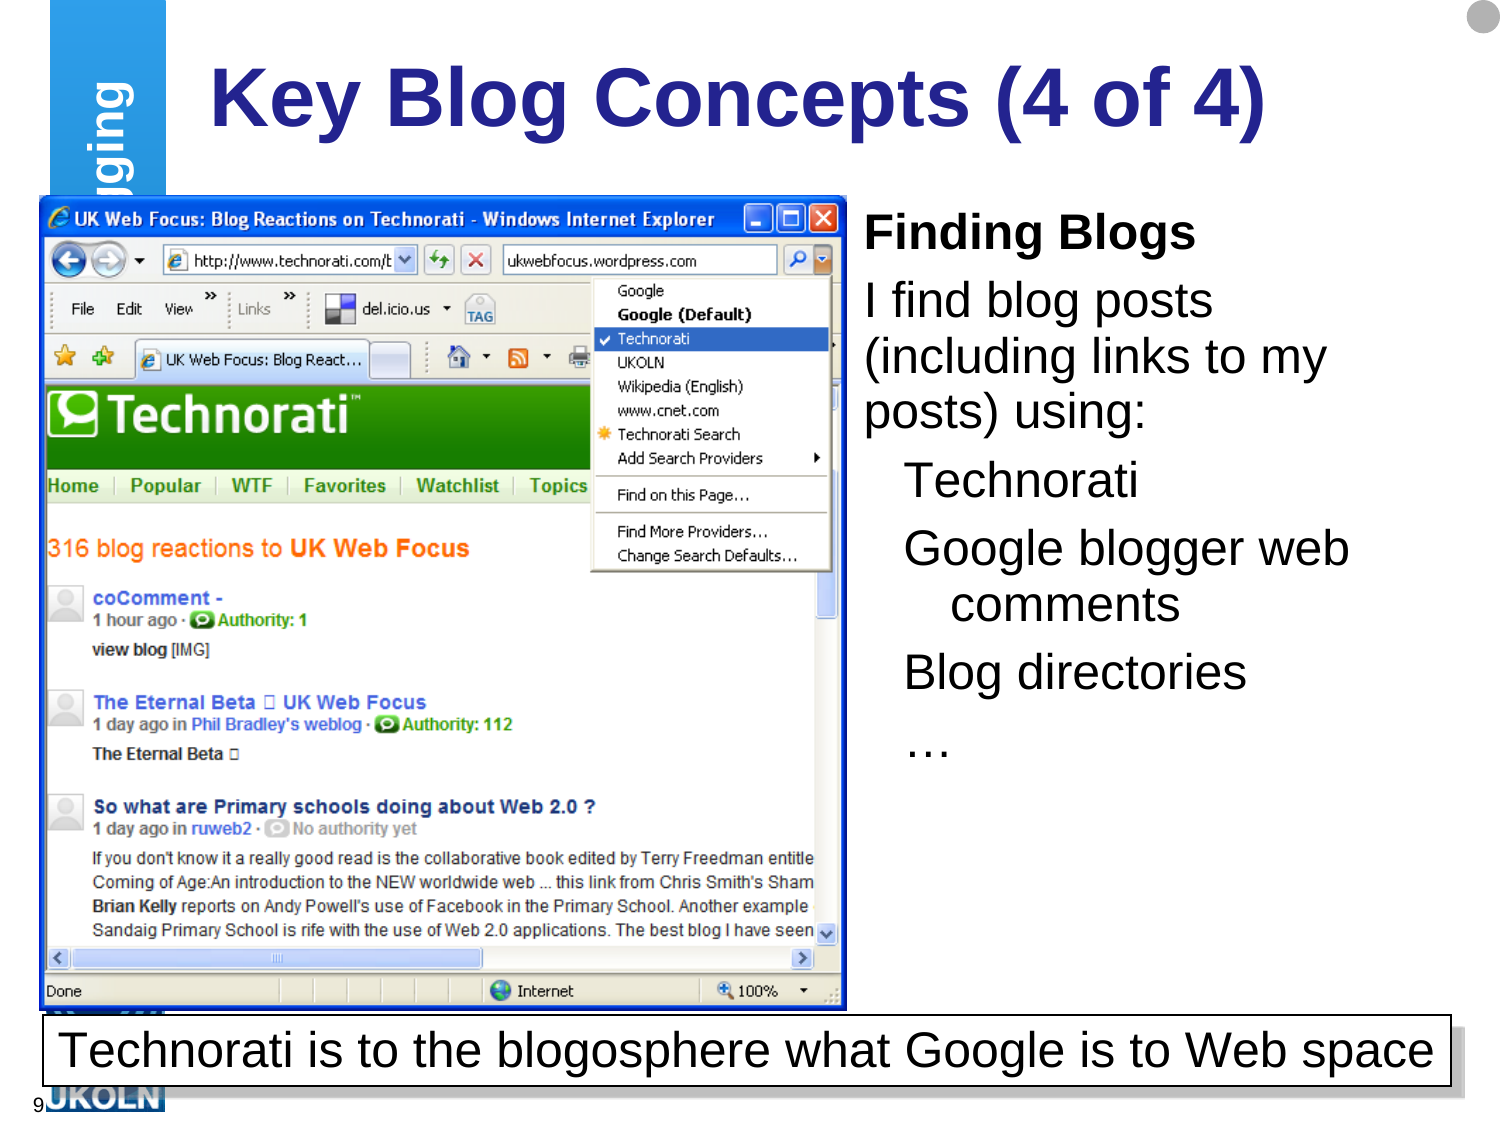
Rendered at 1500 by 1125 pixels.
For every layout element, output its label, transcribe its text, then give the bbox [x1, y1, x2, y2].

title Key Blog Concepts (4 of 4) [194, 39, 1447, 156]
text_box Technorati is to the blogosphere what Google is to Web space [42, 1014, 1451, 1087]
picture [46, 1087, 165, 1112]
text_box [1466, 0, 1500, 34]
text_box Blogging [70, 64, 142, 195]
list Finding Blogs I find blog posts (including links to my posts) using: Technorati Google blogger web comments Blog directories … [848, 196, 1447, 1014]
picture [39, 195, 847, 1014]
